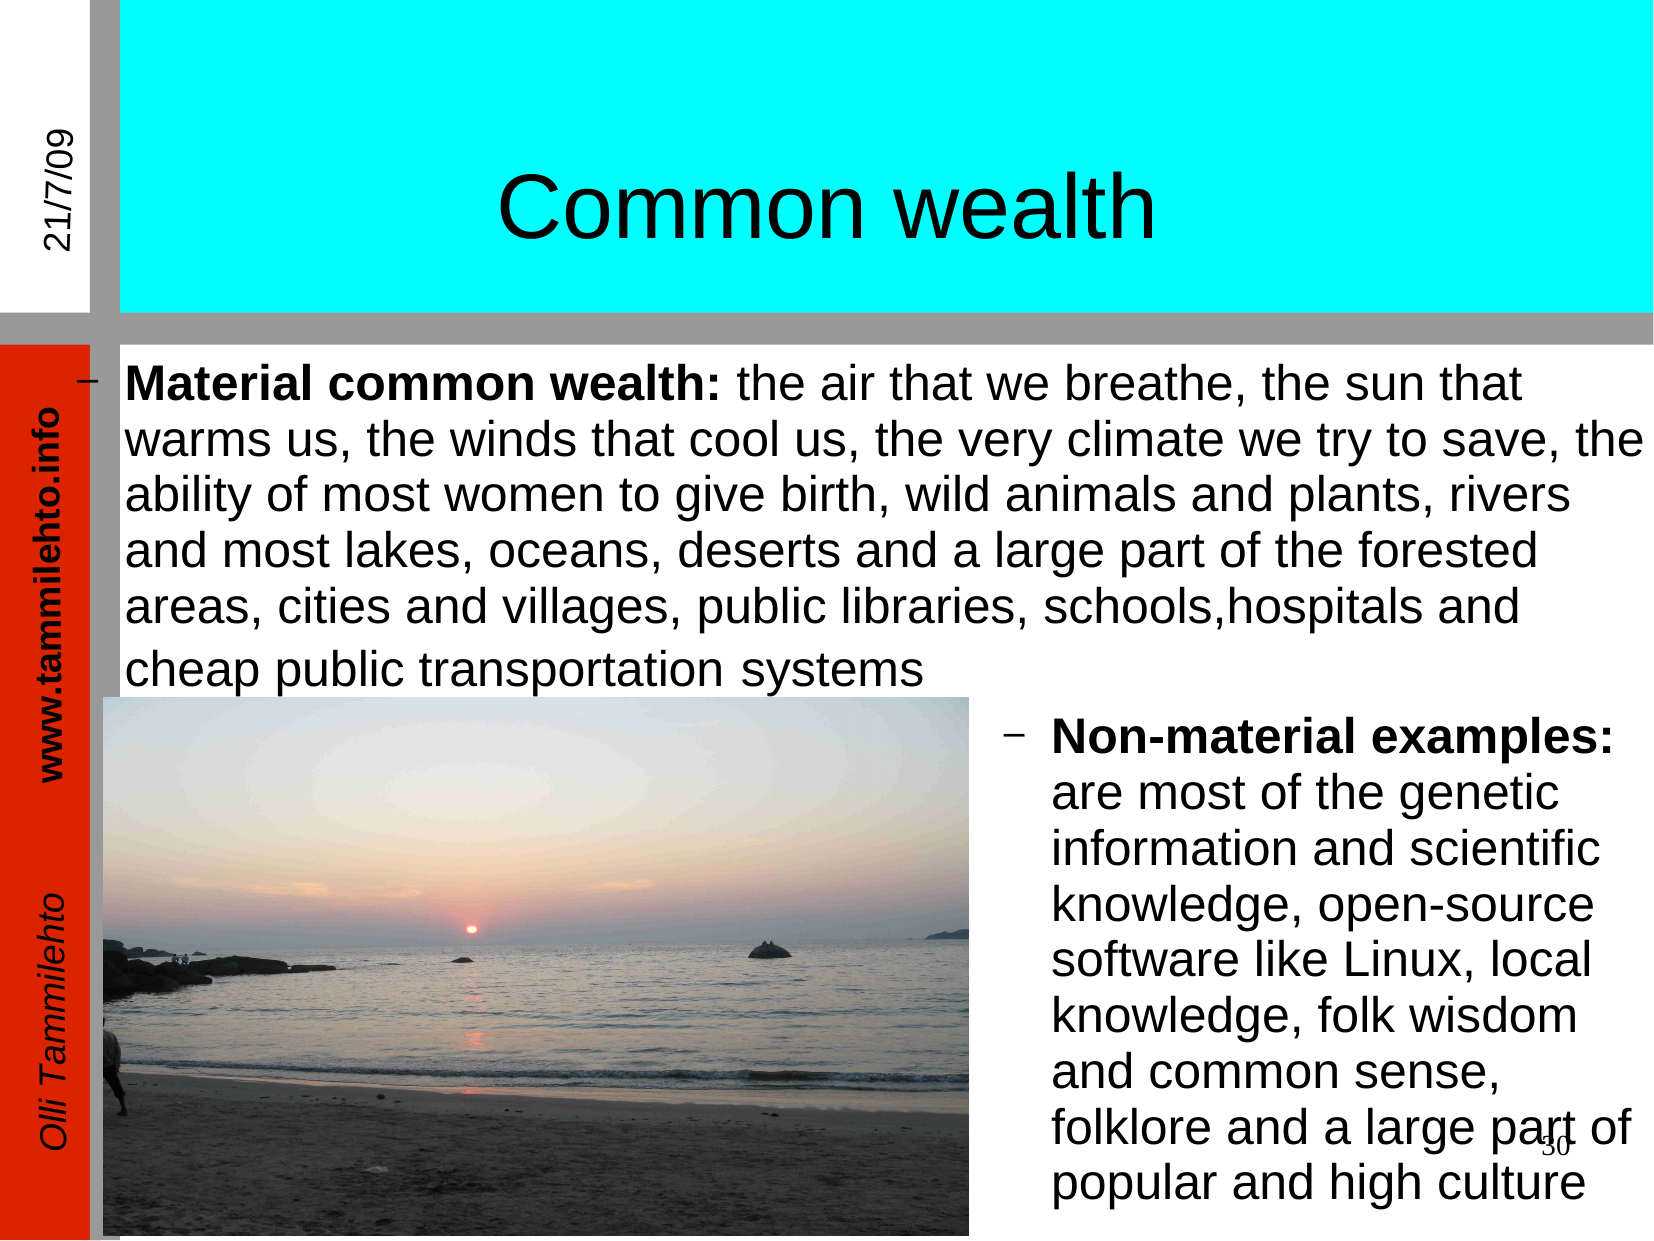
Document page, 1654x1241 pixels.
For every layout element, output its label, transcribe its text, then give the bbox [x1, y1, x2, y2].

picture [103, 711, 885, 1236]
list Non-material examples: are most of the genetic information and scientific knowledge, open-source software like Linux, local knowledge, folk wisdom and common sense, folklore and a large part of popular and high culture [885, 711, 1654, 1241]
title Common wealth [121, 102, 1534, 311]
list Material common wealth: the air that we breathe, the sun that warms us, the winds that cool us, the very climate we try to save, the ability of most women to give birth, wild animals and plants, rivers and most lakes, oceans, deserts and a large part of the forested areas, cities and villages, public libraries, schools,hospitals and cheap public transportation systems [0, 355, 1654, 711]
